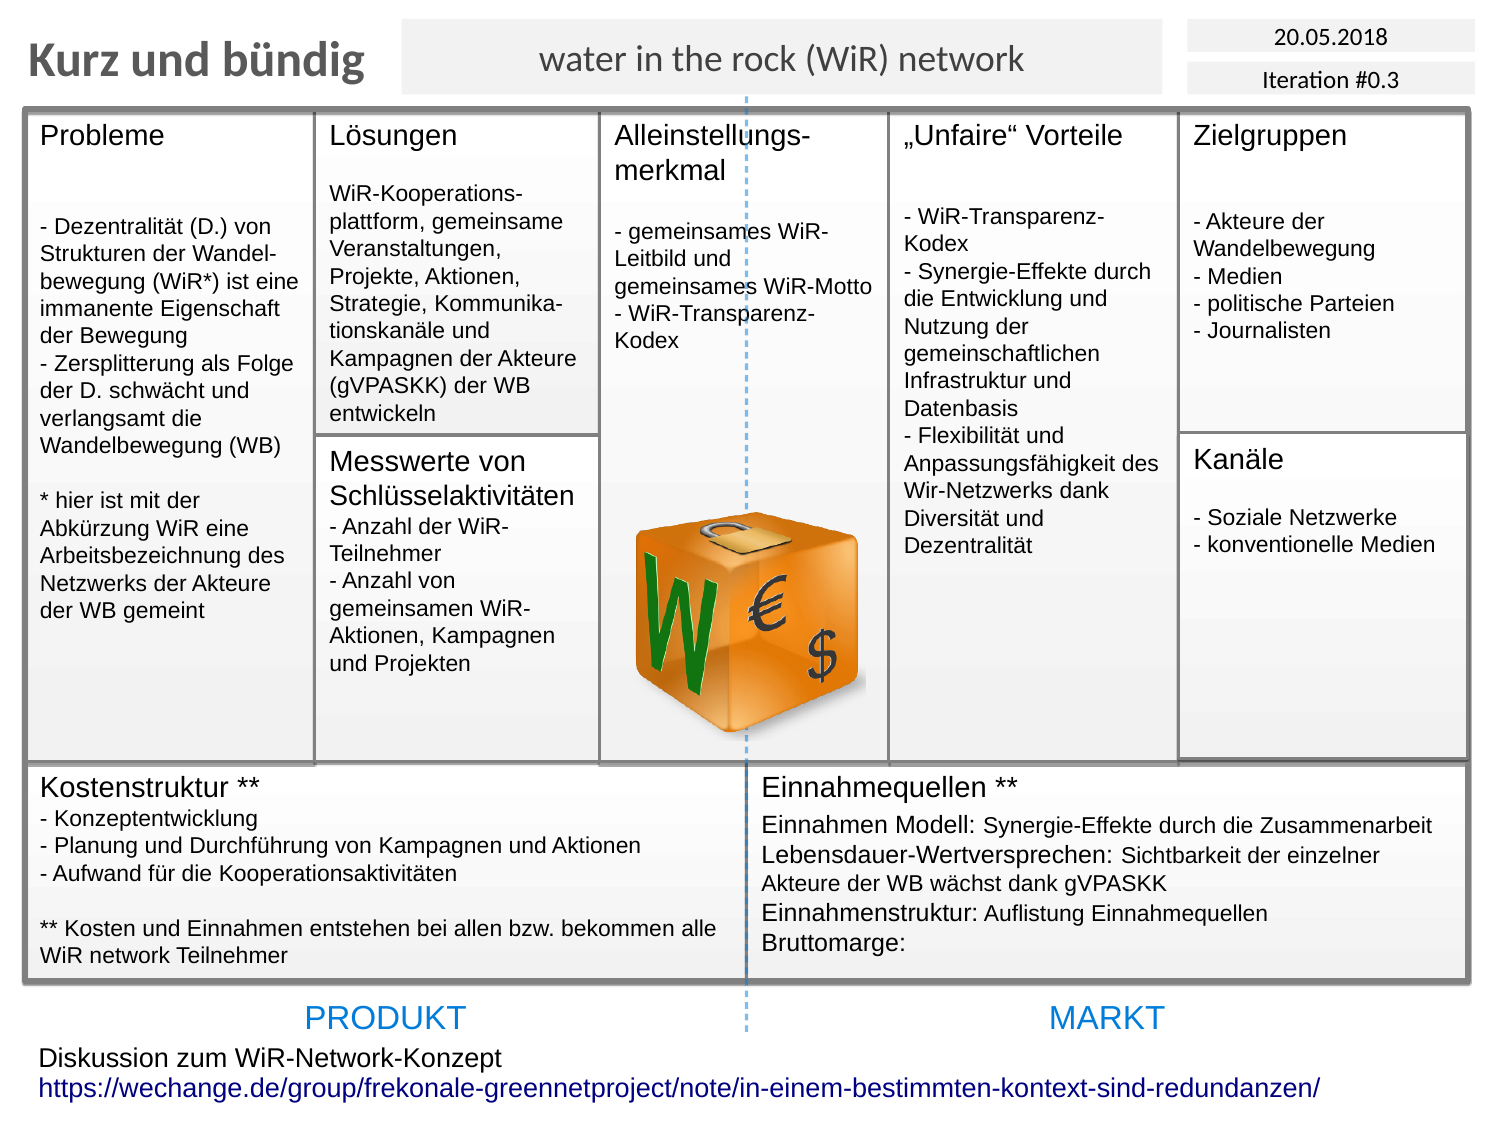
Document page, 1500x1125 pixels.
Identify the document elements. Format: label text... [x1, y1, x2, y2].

text_box Lösungen WiR-Kooperations-plattform, gemeinsame Veranstaltungen, Projekte, Aktionen, Strategie, Kommunika-tionskanäle und Kampagnen der Akteure (gVPASKK) der WB entwickeln [314, 117, 599, 435]
text_box Probleme - Dezentralität (D.) von Strukturen der Wandel-bewegung (WiR*) ist eine immanente Eigenschaft der Bewegung - Zersplitterung als Folge der D. schwächt und verlangsamt die Wandelbewegung (WB) * hier ist mit der Abkürzung WiR eine Arbeitsbezeichnung des Netzwerks der Akteure der WB gemeint [29, 117, 314, 762]
text_box Diskussion zum WiR-Network-Konzept https://wechange.de/group/frekonale-greennetproject/note/in-einem-bestimmten-kontext-sind-redundanzen/ [23, 1035, 1477, 1125]
text_box Kurz und bündig [13, 18, 380, 94]
text_box Iteration #0.3 [1187, 61, 1475, 95]
picture [628, 504, 866, 741]
text_box 20.05.2018 [1187, 18, 1475, 52]
text_box Alleinstellungs-merkmal - gemeinsames WiR-Leitbild und gemeinsames WiR-Motto - WiR-Transparenz-Kodex [599, 117, 888, 762]
text_box water in the rock (WiR) network [401, 18, 1163, 95]
text_box Messwerte von Schlüsselaktivitäten - Anzahl der WiR-Teilnehmer - Anzahl von gemeinsamen WiR-Aktionen, Kampagnen und Projekten [314, 435, 600, 762]
text_box MARKT [1034, 988, 1181, 1035]
text_box Kostenstruktur ** - Konzeptentwicklung - Planung und Durchführung von Kampagnen und Aktionen - Aufwand für die Kooperationsaktivitäten ** Kosten und Einnahmen entstehen bei allen bzw. bekommen alle WiR network Teilnehmer [29, 762, 746, 978]
text_box Einnahmequellen ** Einnahmen Modell: Synergie-Effekte durch die Zusammenarbeit Lebensdauer-Wertversprechen: Sichtbarkeit der einzelner Akteure der WB wächst dank gVPASKK Einnahmenstruktur: Auflistung Einnahmequellen Bruttomarge: [746, 762, 1465, 978]
text_box Kanäle - Soziale Netzwerke - konventionelle Medien [1178, 432, 1468, 759]
text_box „Unfaire“ Vorteile - WiR-Transparenz-Kodex - Synergie-Effekte durch die Entwicklung und Nutzung der gemeinschaftlichen Infrastruktur und Datenbasis - Flexibilität und Anpassungsfähigkeit des Wir-Netzwerks dank Diversität und Dezentralität [888, 117, 1178, 762]
text_box Zielgruppen - Akteure der Wandelbewegung - Medien - politische Parteien - Journalisten [1178, 117, 1465, 432]
text_box PRODUKT [289, 988, 482, 1035]
